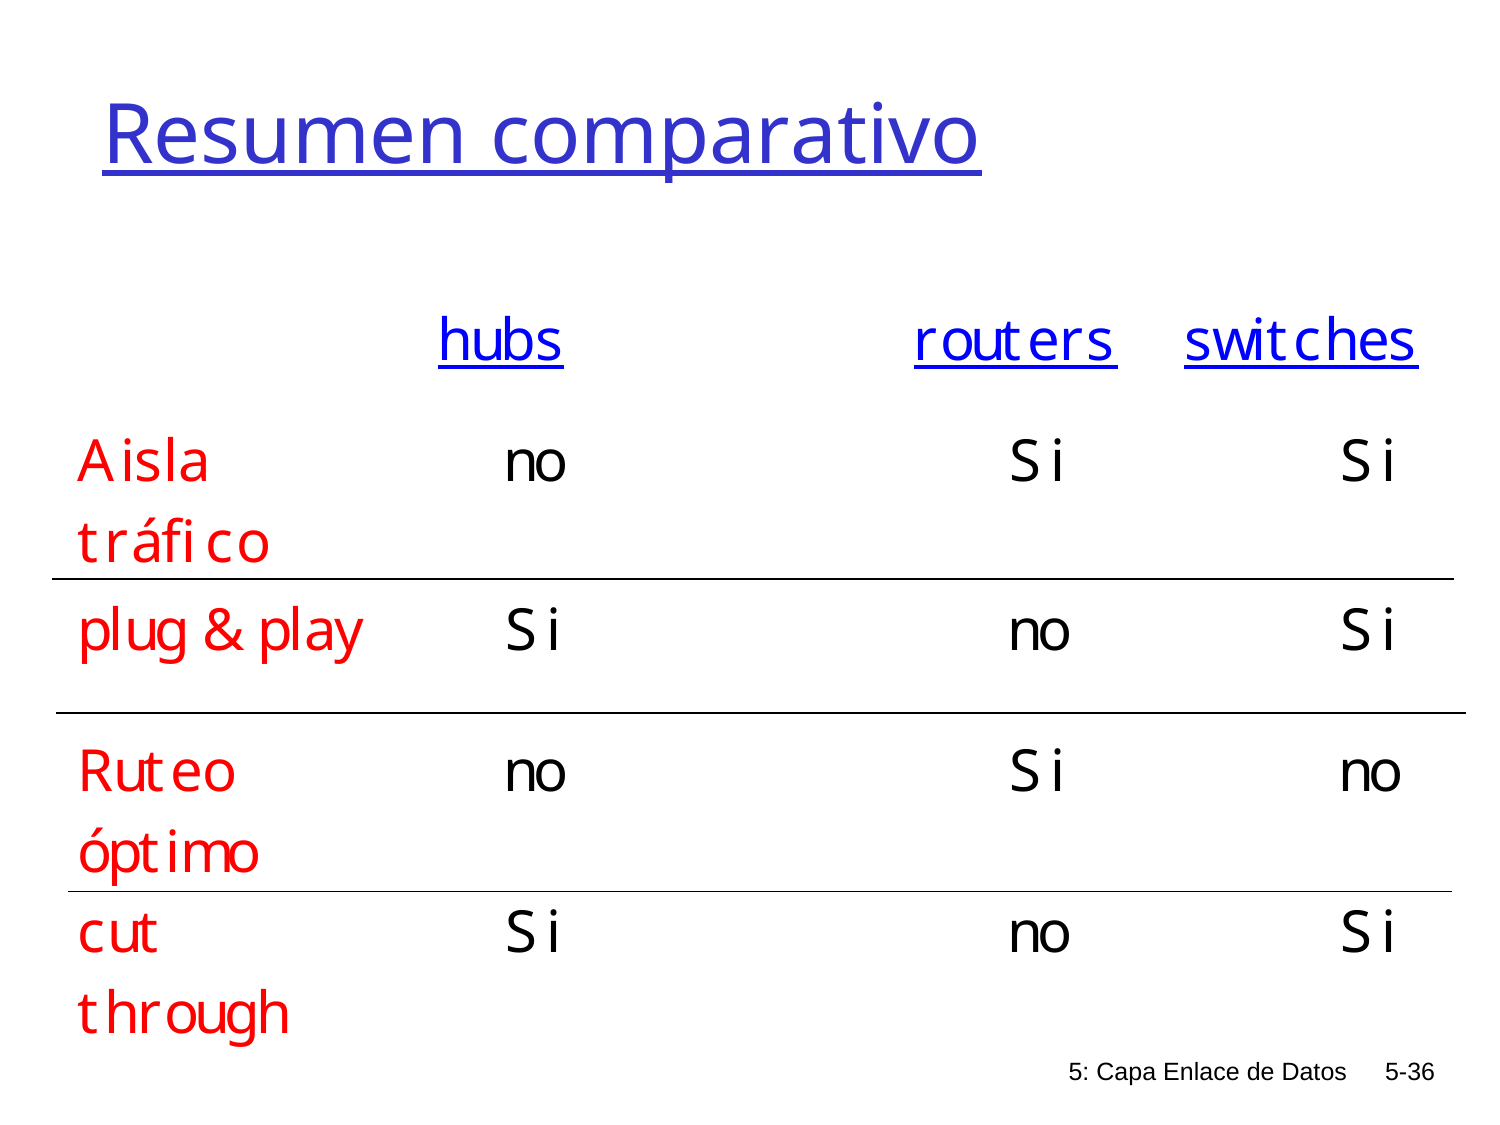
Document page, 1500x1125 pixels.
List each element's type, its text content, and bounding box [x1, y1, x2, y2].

chart [61, 296, 1500, 1076]
title Resumen comparativo [87, 37, 1363, 225]
